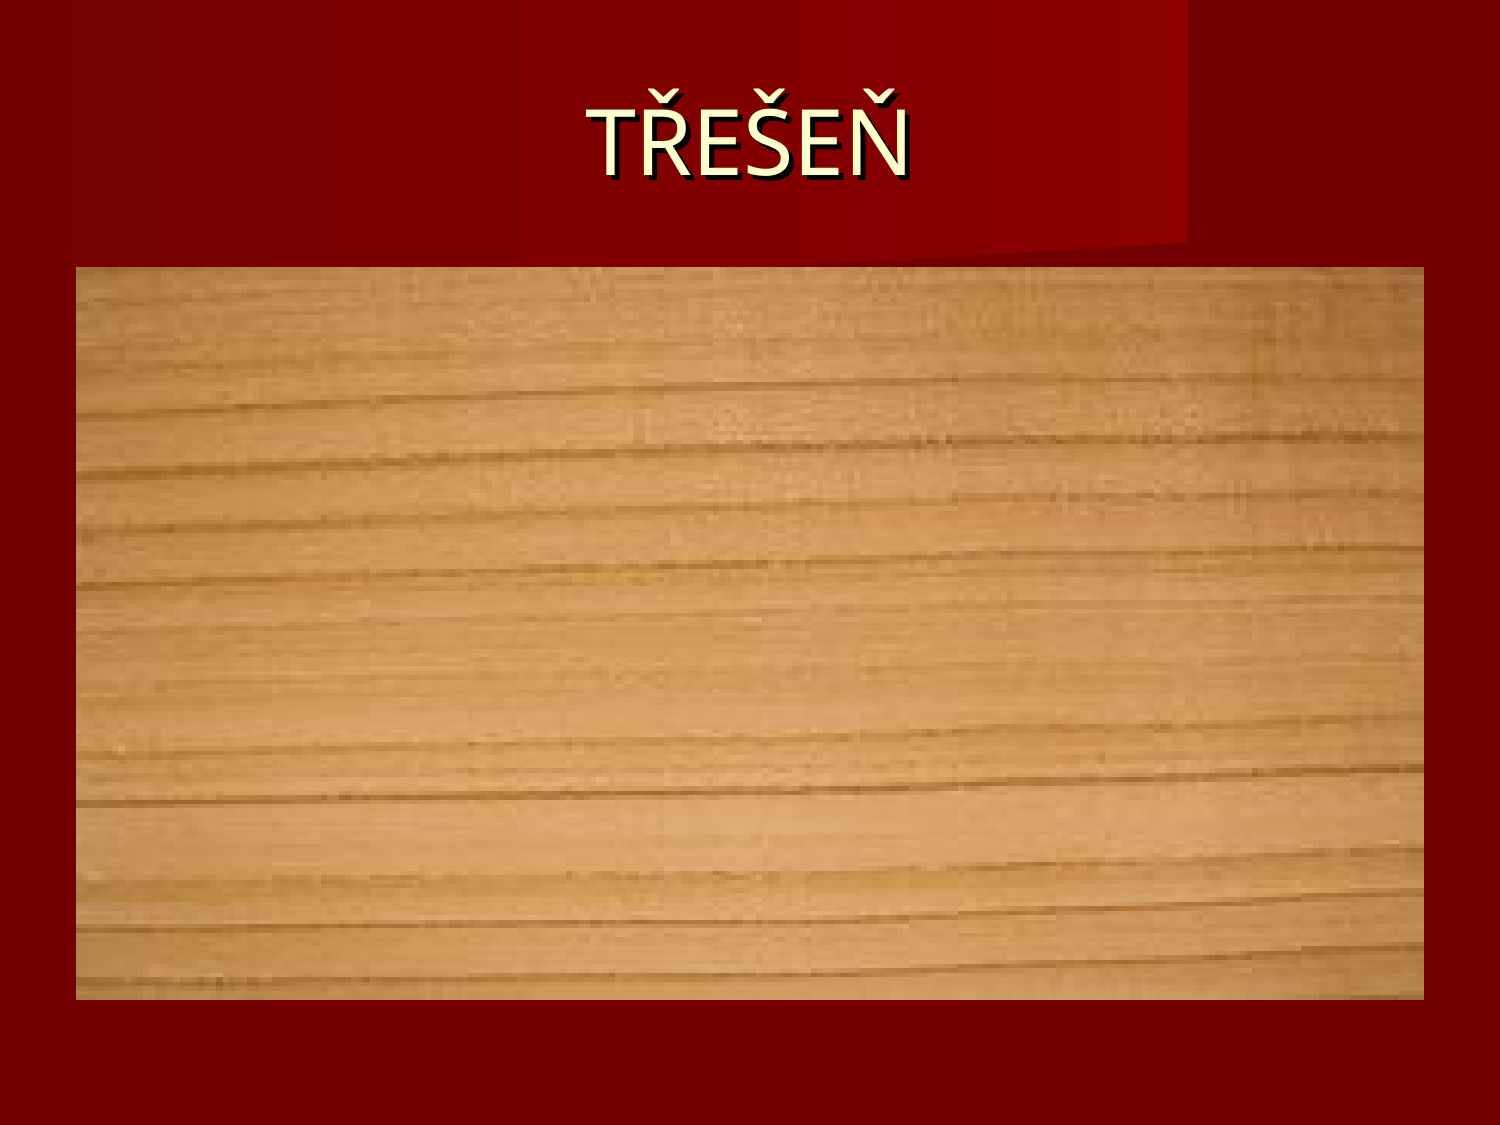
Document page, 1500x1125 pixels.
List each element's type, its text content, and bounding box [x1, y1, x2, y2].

picture [76, 267, 1424, 1000]
title TŘEŠEŇ [75, 45, 1426, 233]
